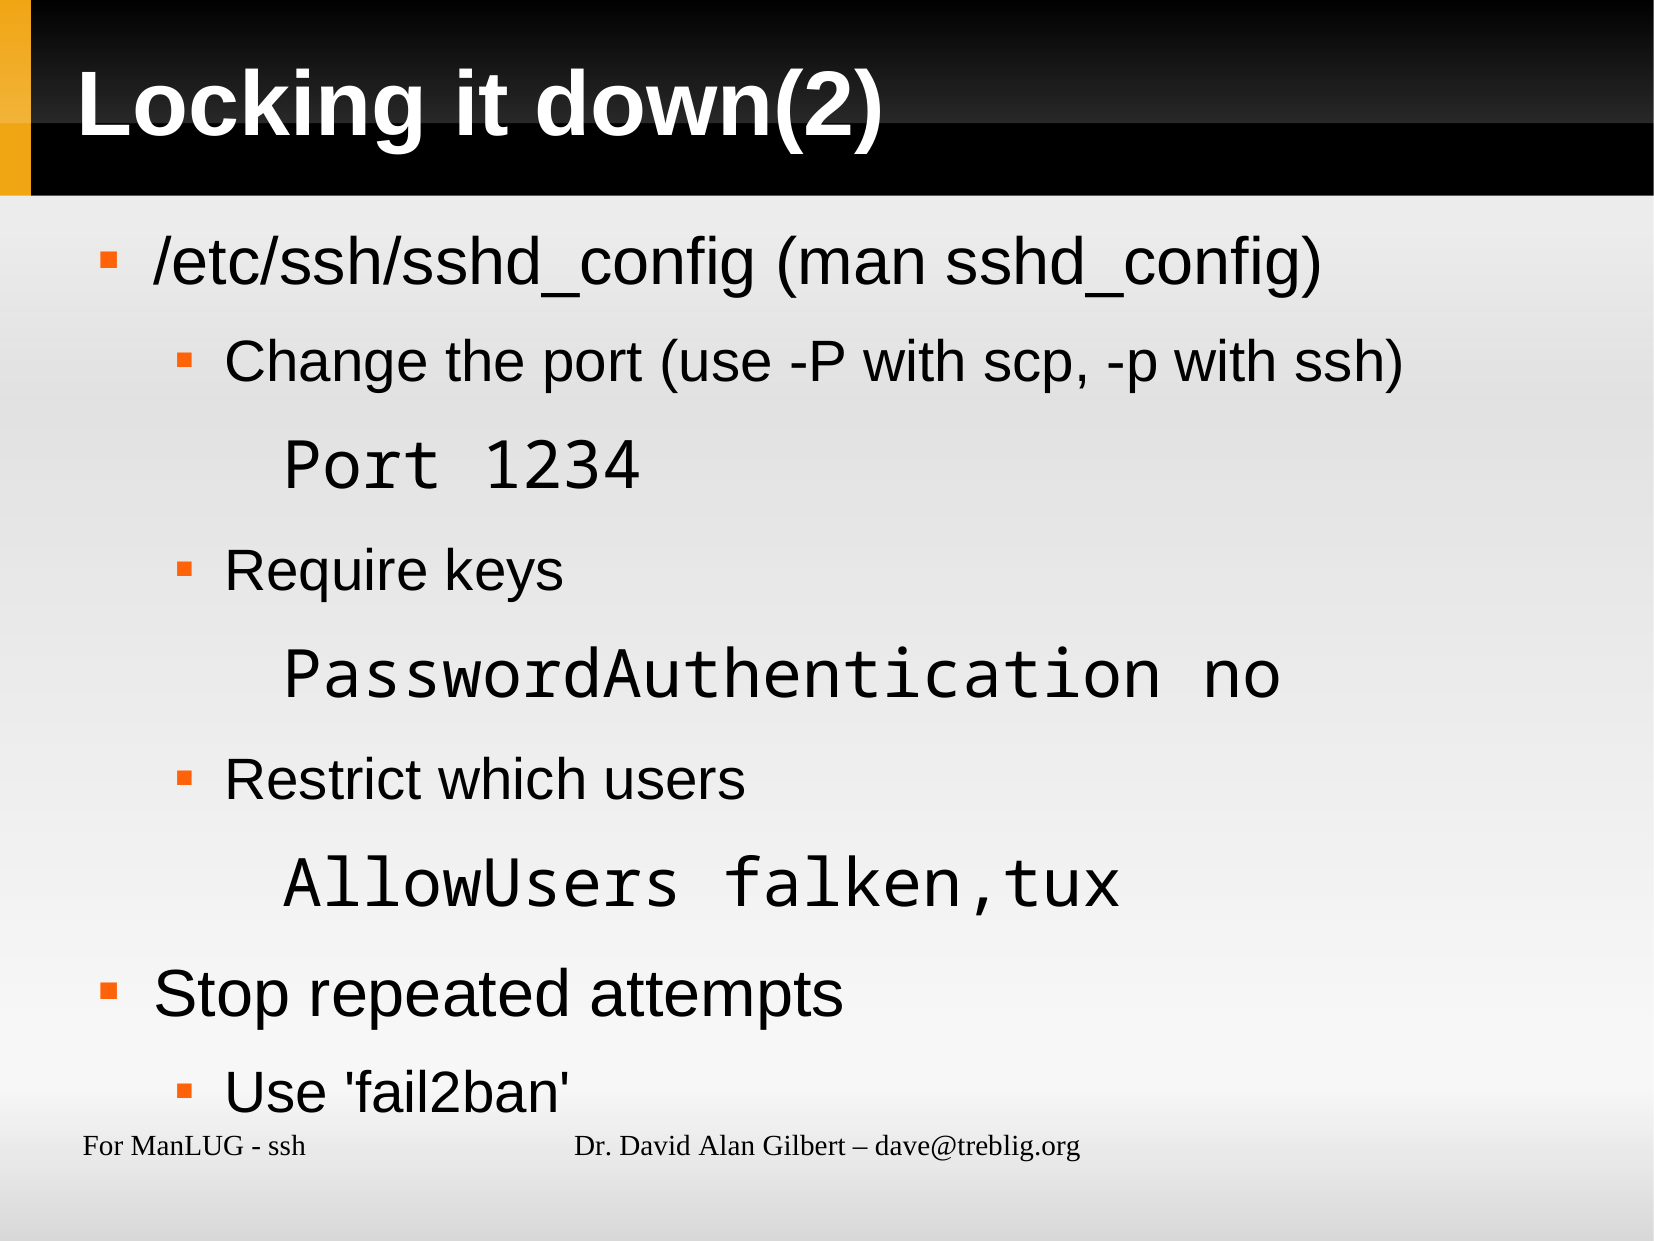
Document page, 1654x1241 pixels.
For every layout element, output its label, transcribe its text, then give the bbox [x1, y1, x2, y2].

title Locking it down(2) [76, 0, 1565, 208]
list /etc/ssh/sshd_config (man sshd_config) Change the port (use -P with scp, -p with ssh) Port 1234 Require keys PasswordAuthentication no Restrict which users AllowUsers falken,tux Stop repeated attempts Use 'fail2ban' [82, 224, 1571, 1161]
picture [0, 0, 1654, 1241]
